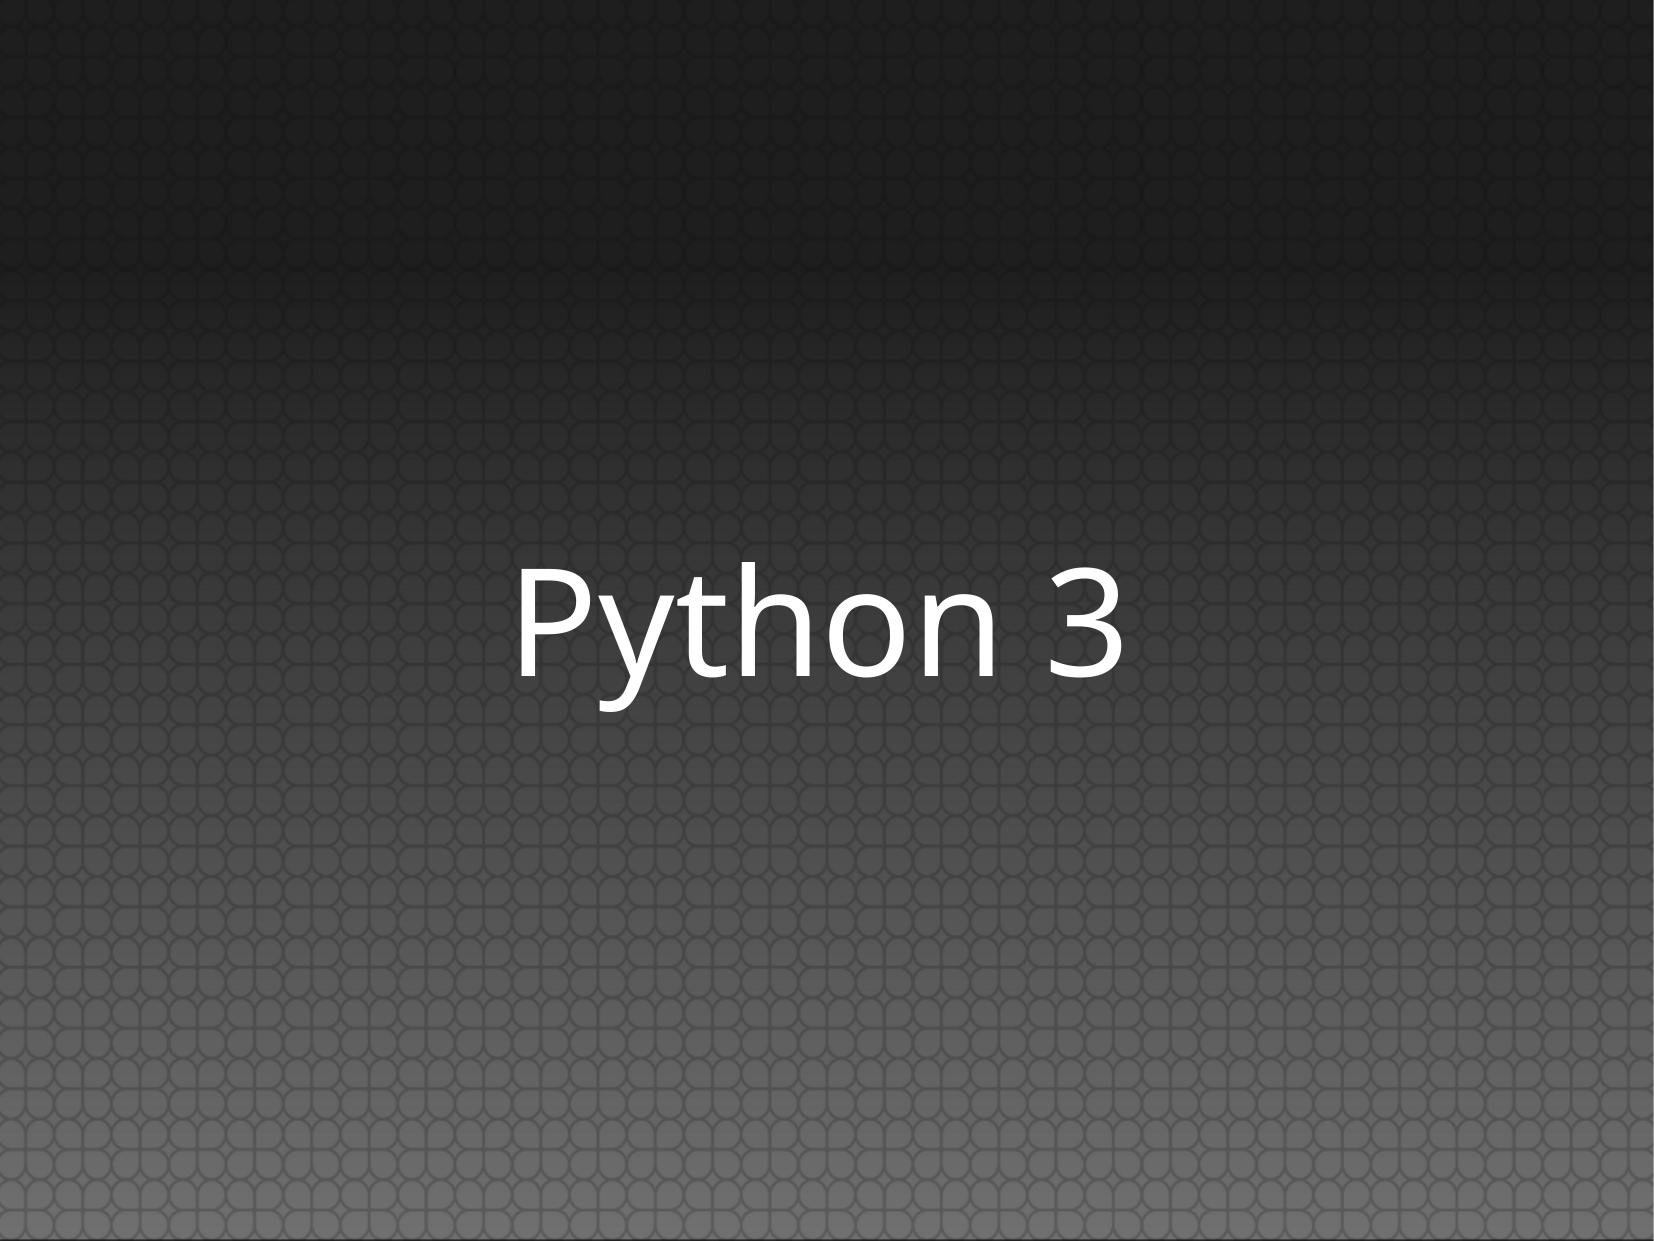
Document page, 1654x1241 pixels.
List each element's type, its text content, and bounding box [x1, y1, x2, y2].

title Python 3 [75, 525, 1564, 713]
picture [0, 0, 1654, 1241]
